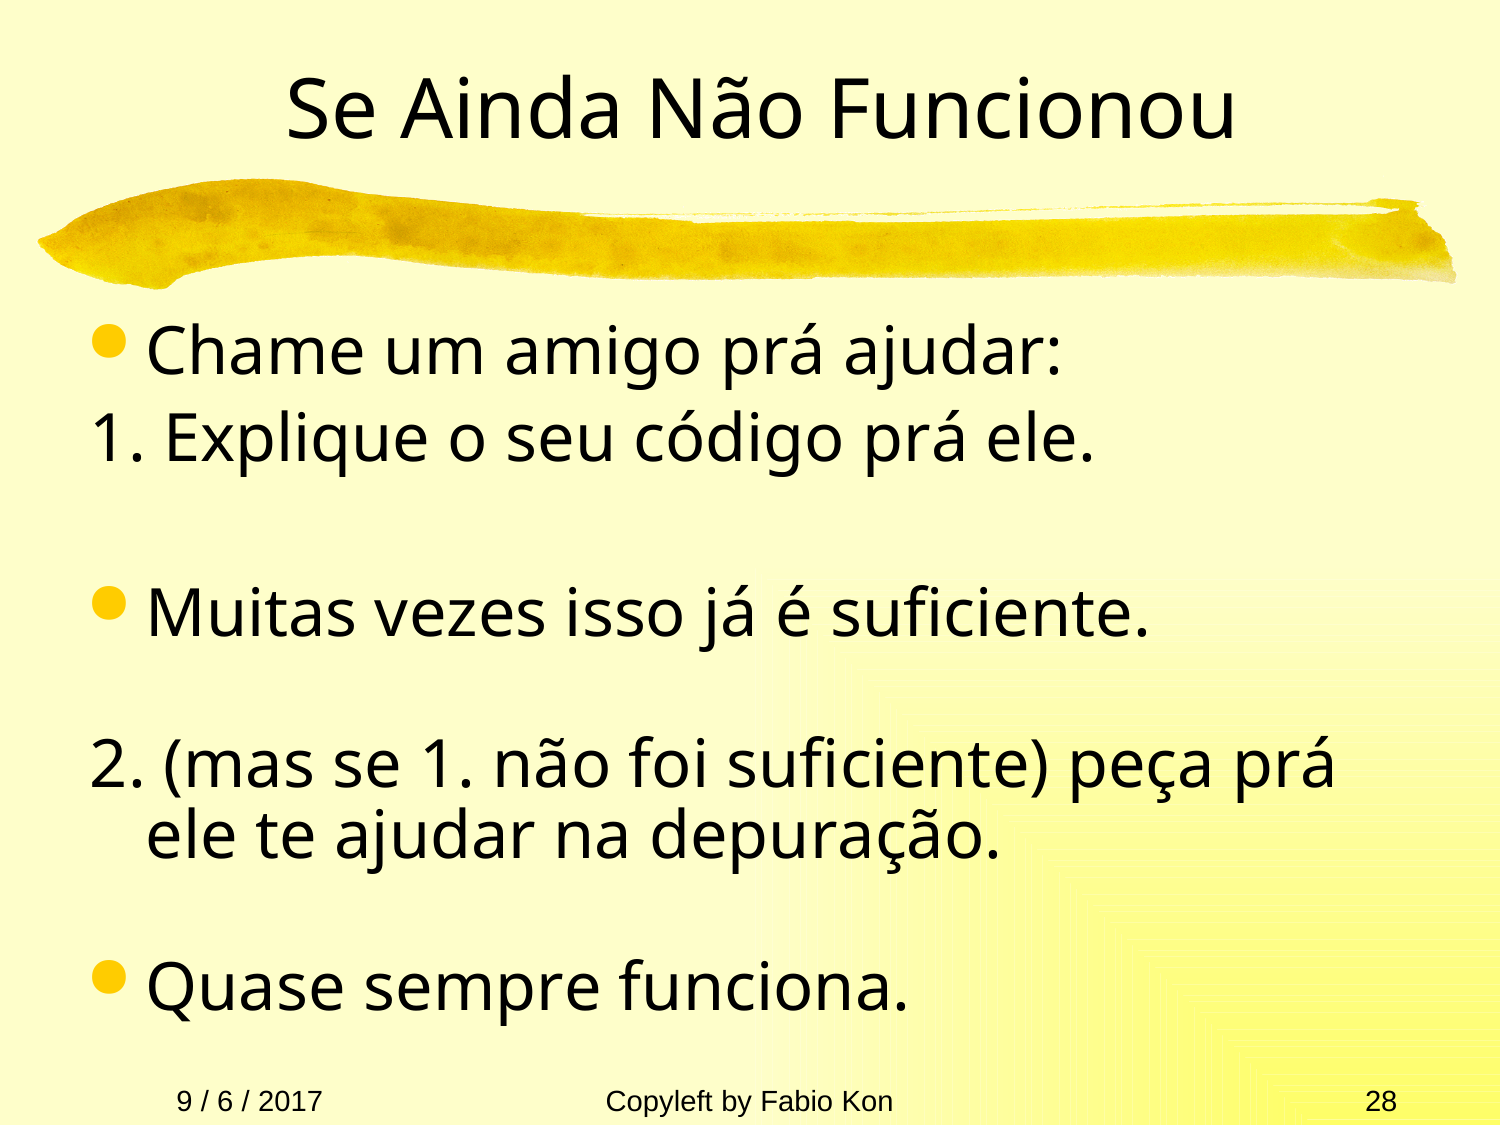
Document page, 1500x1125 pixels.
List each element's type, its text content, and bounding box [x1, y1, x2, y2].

title Se Ainda Não Funcionou [125, 12, 1401, 163]
list Chame um amigo prá ajudar: 1. Explique o seu código prá ele. Muitas vezes isso já é suficiente. 2. (mas se 1. não foi suficiente) peça prá ele te ajudar na depuração. Quase sempre funciona. [74, 309, 1417, 1041]
picture [24, 174, 1463, 297]
